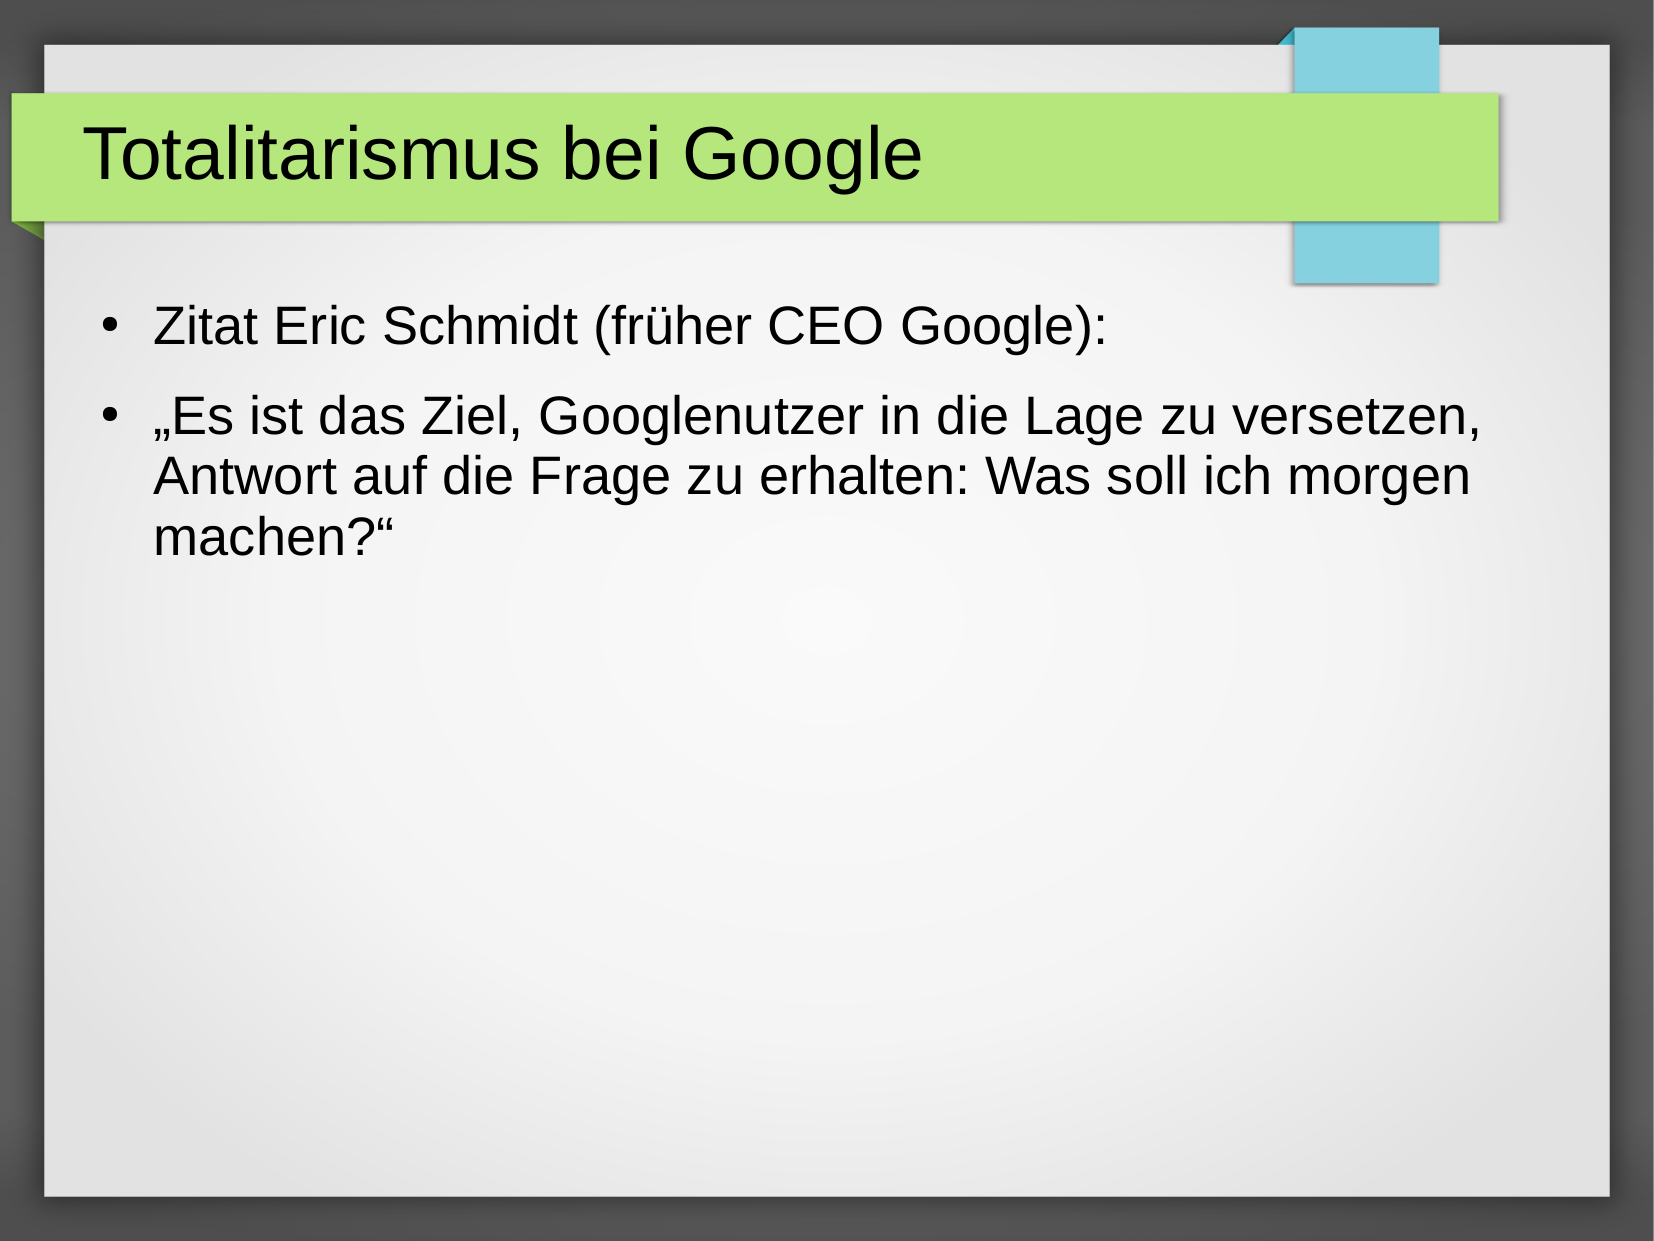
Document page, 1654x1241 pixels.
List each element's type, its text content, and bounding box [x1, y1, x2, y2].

list Zitat Eric Schmidt (früher CEO Google): „Es ist das Ziel, Googlenutzer in die Lage zu versetzen, Antwort auf die Frage zu erhalten: Was soll ich morgen machen?“ [82, 295, 1571, 1015]
picture [0, 0, 1654, 1241]
title Totalitarismus bei Google [82, 94, 1264, 213]
